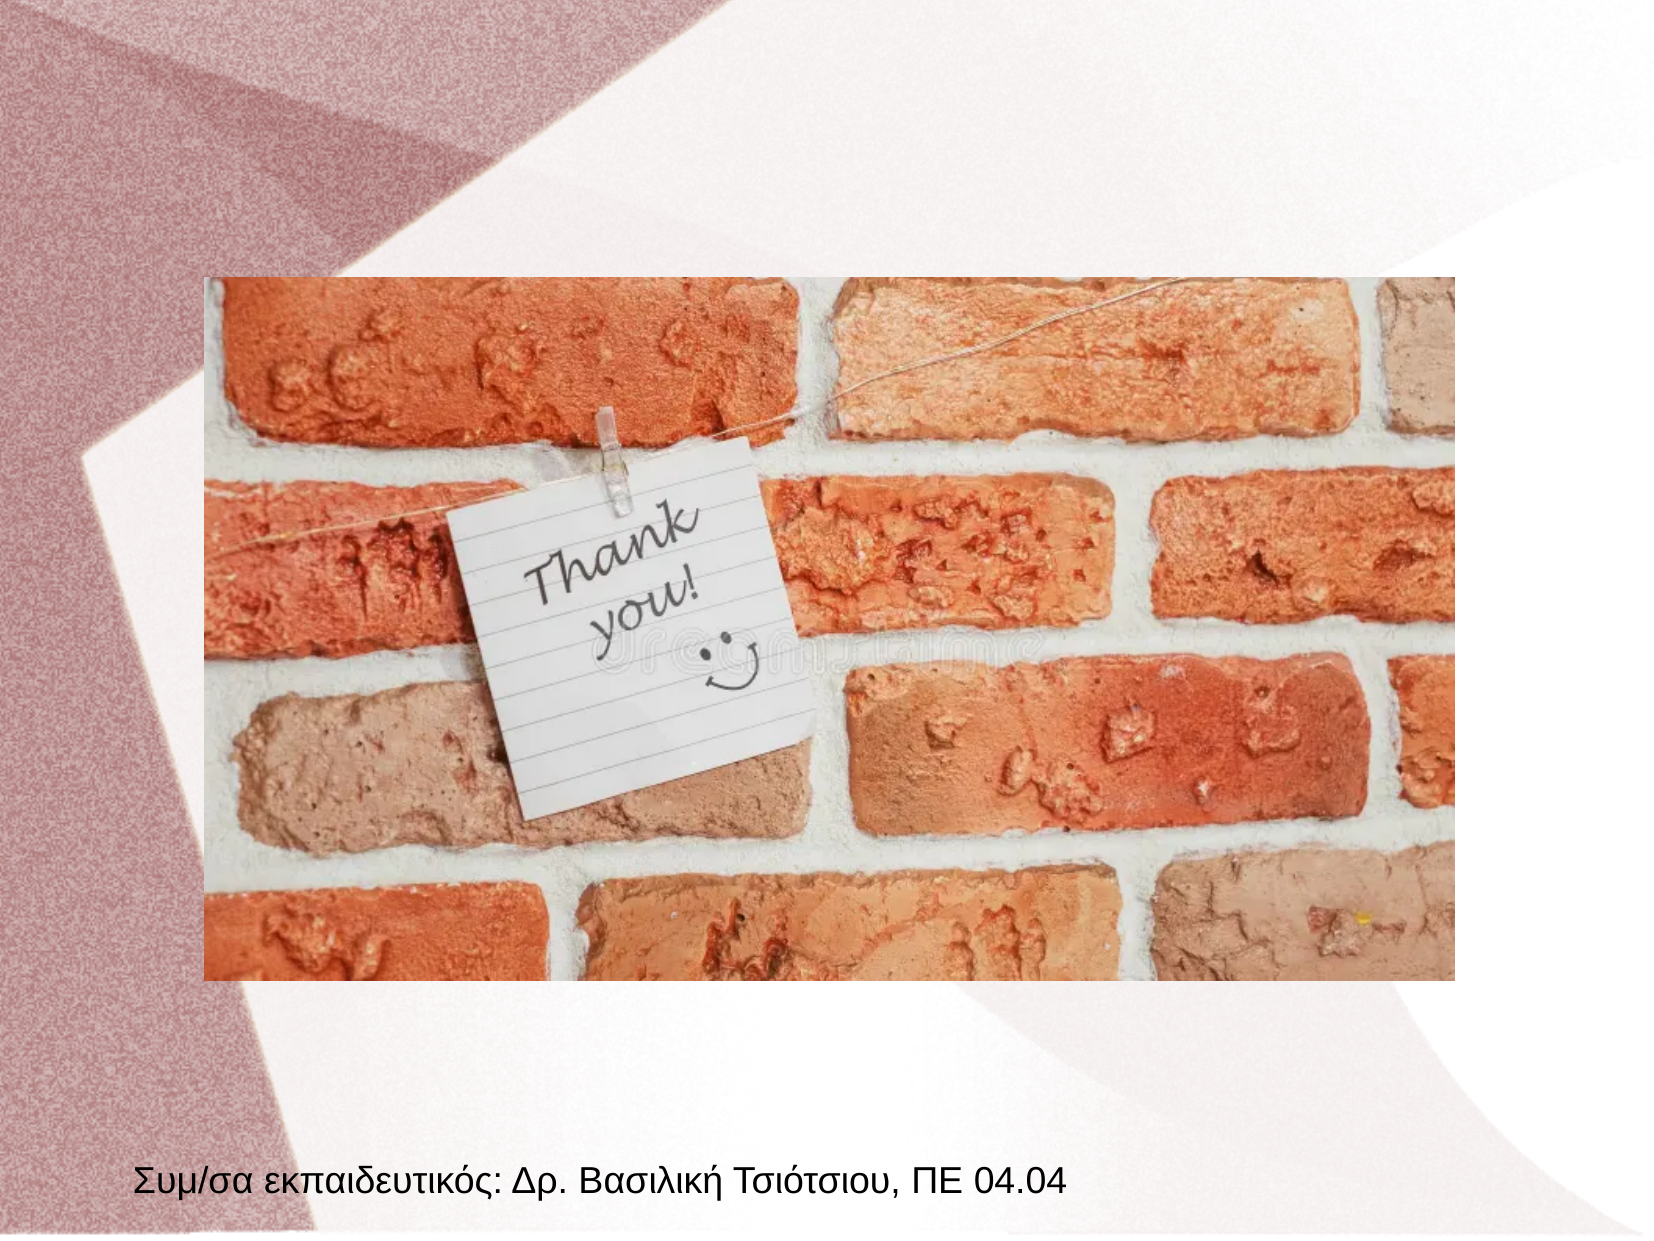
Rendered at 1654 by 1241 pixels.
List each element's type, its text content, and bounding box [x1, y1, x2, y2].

picture [0, 0, 1654, 1241]
text_box Συμ/σα εκπαιδευτικός: Δρ. Βασιλική Τσιότσιου, ΠΕ 04.04 [118, 1151, 1084, 1209]
